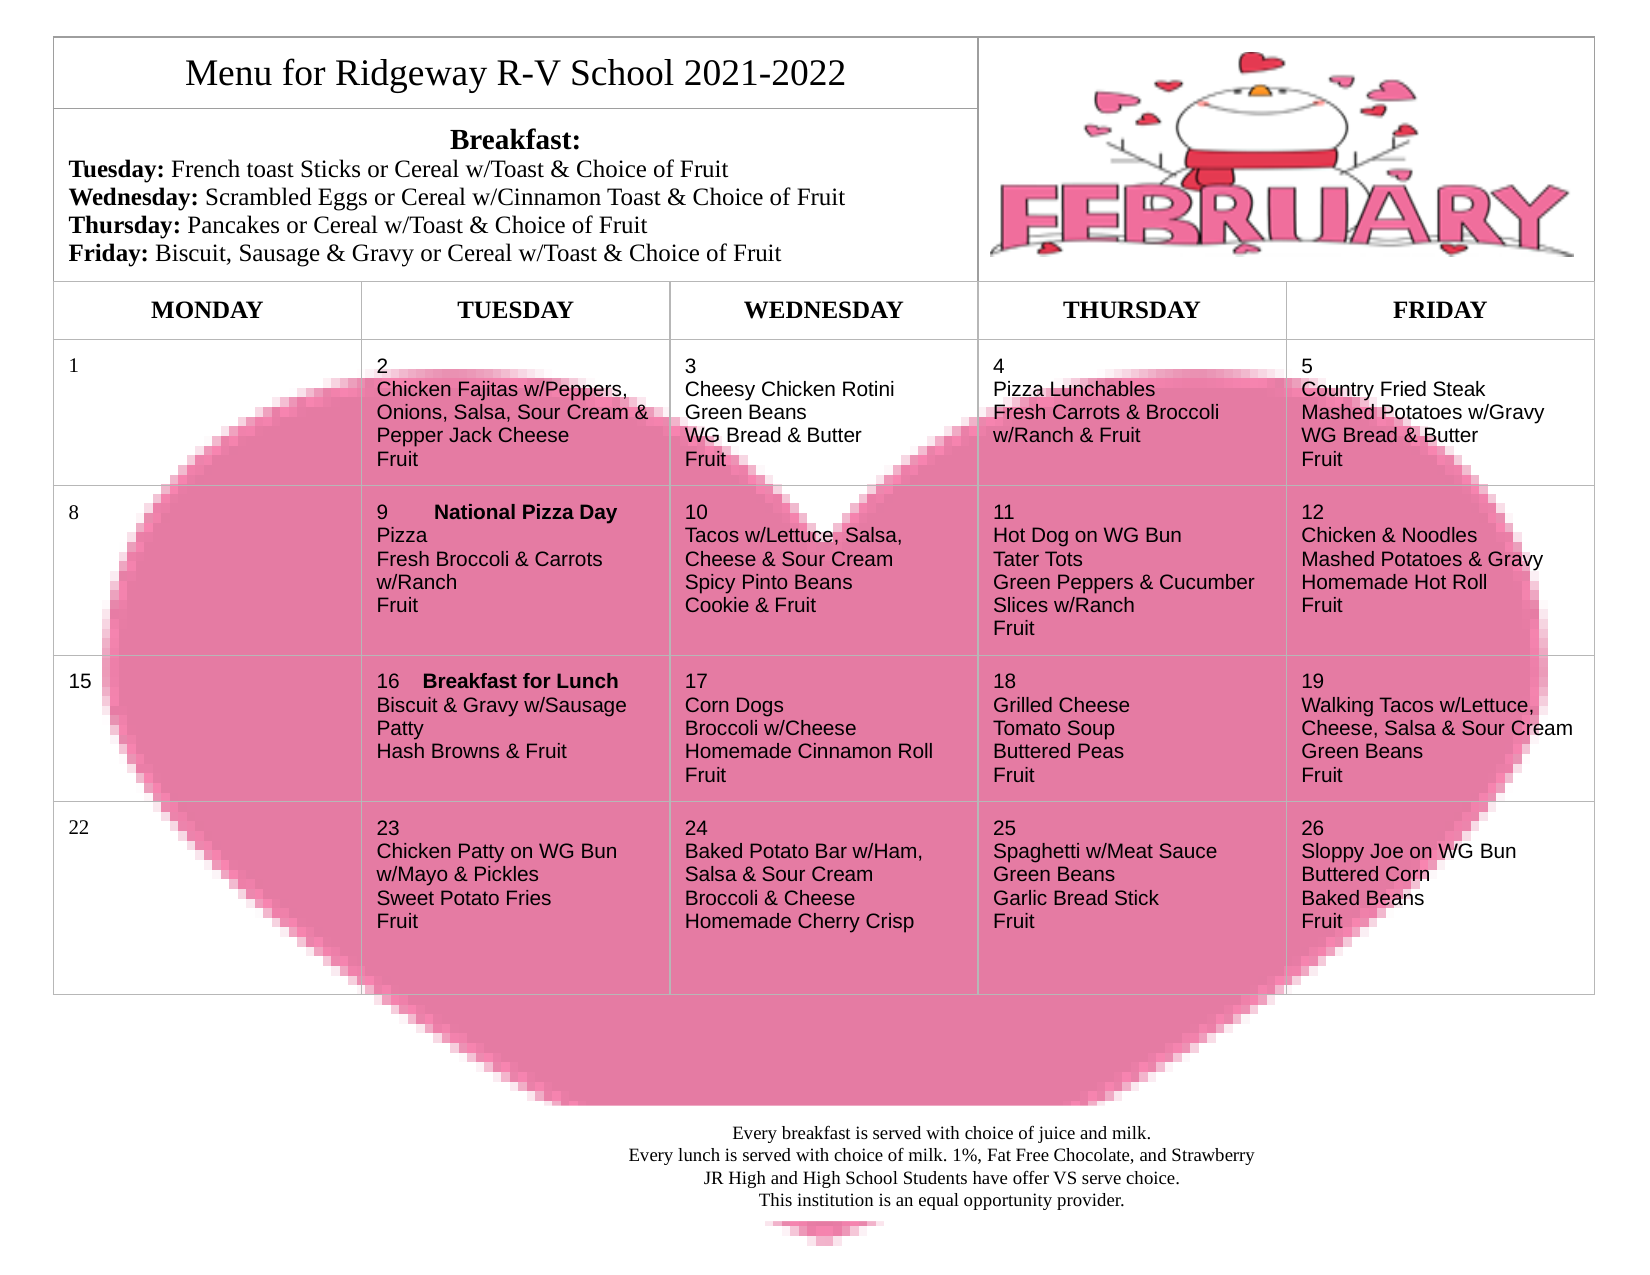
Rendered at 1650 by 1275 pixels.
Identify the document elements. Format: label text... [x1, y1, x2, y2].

table_cell 24 Baked Potato Bar w/Ham, Salsa & Sour Cream Broccoli & Cheese Homemade Cherry Crisp [671, 802, 977, 994]
table_cell 15 [54, 656, 361, 801]
picture [990, 52, 1574, 257]
table_cell 9 National Pizza Day Pizza Fresh Broccoli & Carrots w/Ranch Fruit [362, 486, 669, 655]
table_cell 19 Walking Tacos w/Lettuce, Cheese, Salsa & Sour Cream Green Beans Fruit [1287, 656, 1594, 801]
table_cell 22 [54, 802, 361, 994]
table_cell 17 Corn Dogs Broccoli w/Cheese Homemade Cinnamon Roll Fruit [671, 656, 977, 801]
table_cell MONDAY [54, 282, 361, 339]
table_cell Breakfast: Tuesday: French toast Sticks or Cereal w/Toast & Choice of Fruit Wednesday: Scrambled Eggs or Cereal w/Cinnamon Toast & Choice of Fruit Thursday: Pancakes or Cereal w/Toast & Choice of Fruit Friday: Biscuit, Sausage & Gravy or Cereal w/Toast & Choice of Fruit [54, 109, 977, 281]
table_cell 11 Hot Dog on WG Bun Tater Tots Green Peppers & Cucumber Slices w/Ranch Fruit [979, 486, 1286, 655]
table_cell 12 Chicken & Noodles Mashed Potatoes & Gravy Homemade Hot Roll Fruit [1287, 486, 1594, 655]
table_cell 3 Cheesy Chicken Rotini Green Beans WG Bread & Butter Fruit [671, 340, 977, 485]
table_cell TUESDAY [362, 282, 669, 339]
table_cell 2 Chicken Fajitas w/Peppers, Onions, Salsa, Sour Cream & Pepper Jack Cheese Fruit [362, 340, 669, 485]
table_cell 26 Sloppy Joe on WG Bun Buttered Corn Baked Beans Fruit [1287, 802, 1594, 994]
table_cell 16 Breakfast for Lunch Biscuit & Gravy w/Sausage Patty Hash Browns & Fruit [362, 656, 669, 801]
table_cell 25 Spaghetti w/Meat Sauce Green Beans Garlic Bread Stick Fruit [979, 802, 1286, 994]
table_cell WEDNESDAY [671, 282, 977, 339]
table_cell 18 Grilled Cheese Tomato Soup Buttered Peas Fruit [979, 656, 1286, 801]
table_cell FRIDAY [1287, 282, 1594, 339]
table_cell 23 Chicken Patty on WG Bun w/Mayo & Pickles Sweet Potato Fries Fruit [362, 802, 669, 994]
picture [102, 995, 1548, 1246]
table_cell 1 [54, 340, 361, 485]
table_cell THURSDAY [979, 282, 1286, 339]
table_cell 8 [54, 486, 361, 655]
text_box Every breakfast is served with choice of juice and milk. Every lunch is served with choice of milk. 1%, Fat Free Chocolate, and Strawberry JR High and High School Students have offer VS serve choice. This institution is an equal opportunity provider. [361, 1105, 1523, 1222]
table_header Menu for Ridgeway R-V School 2021-2022 [54, 38, 977, 108]
table_header [979, 38, 1594, 281]
table_cell 5 Country Fried Steak Mashed Potatoes w/Gravy WG Bread & Butter Fruit [1287, 340, 1594, 485]
table_cell 10 Tacos w/Lettuce, Salsa, Cheese & Sour Cream Spicy Pinto Beans Cookie & Fruit [671, 486, 977, 655]
table_cell 4 Pizza Lunchables Fresh Carrots & Broccoli w/Ranch & Fruit [979, 340, 1286, 485]
